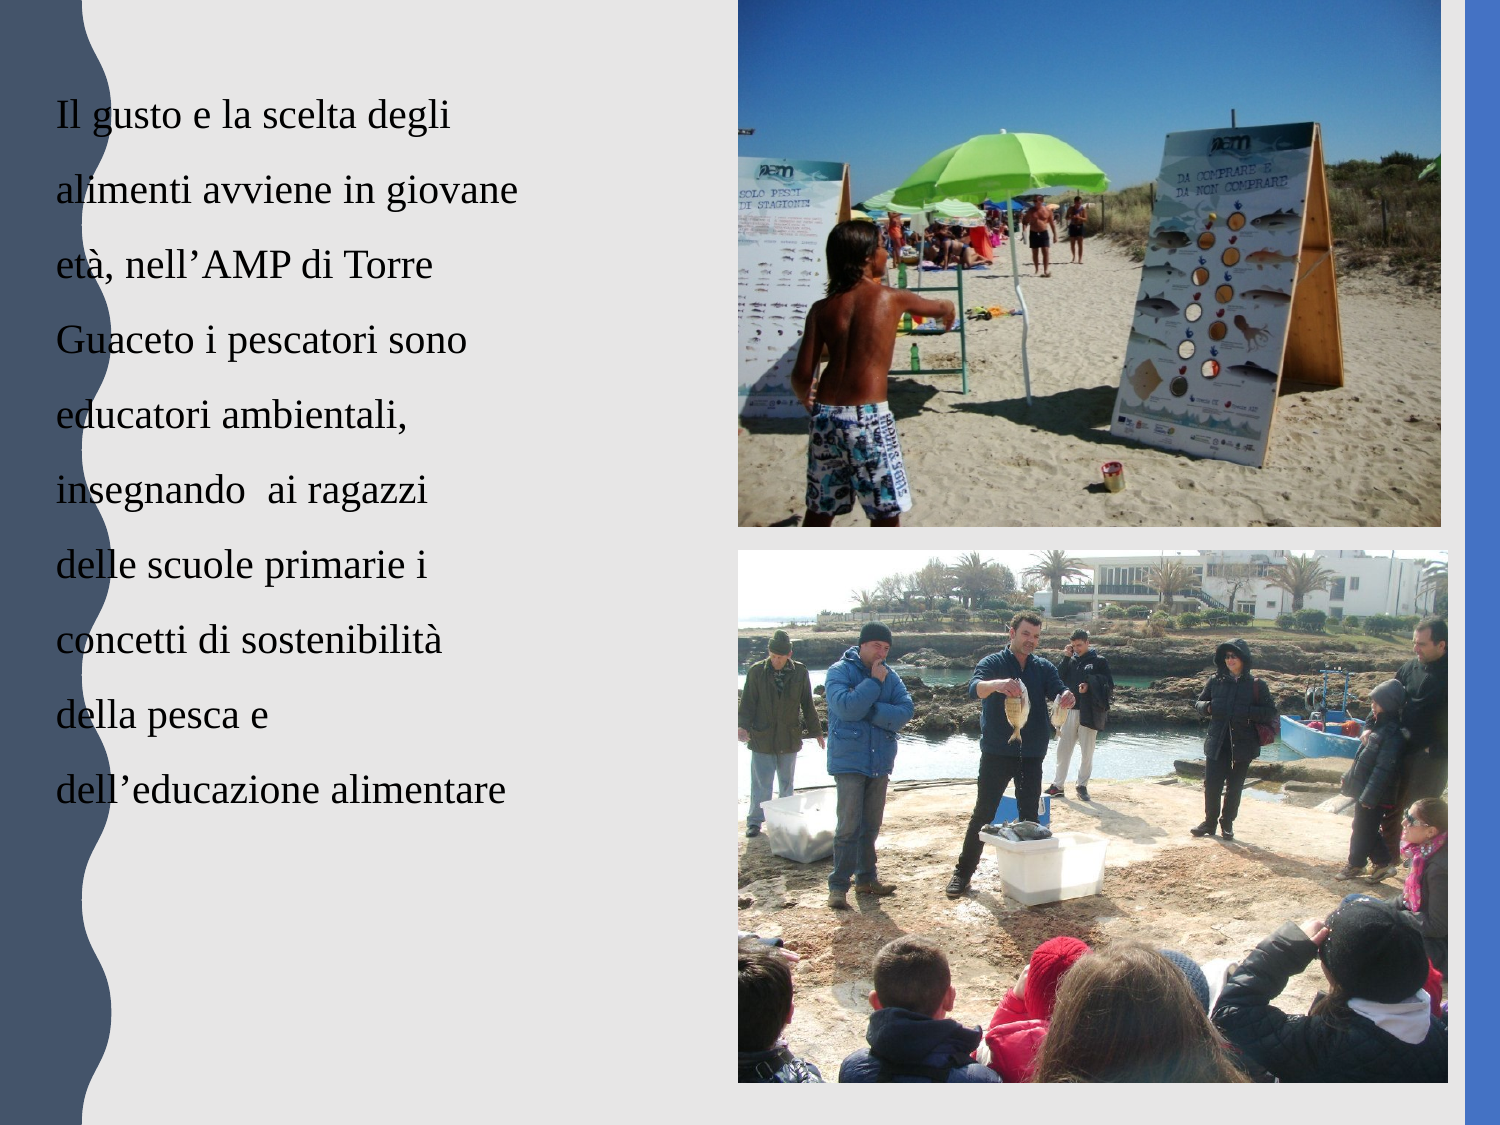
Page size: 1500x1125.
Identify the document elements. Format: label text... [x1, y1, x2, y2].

picture [738, 550, 1448, 1083]
picture [738, 0, 1441, 528]
text_box Il gusto e la scelta degli alimenti avviene in giovane età, nell’AMP di Torre Guaceto i pescatori sono educatori ambientali, insegnando ai ragazzi delle scuole primarie i concetti di sostenibilità della pesca e dell’educazione alimentare [41, 54, 535, 820]
